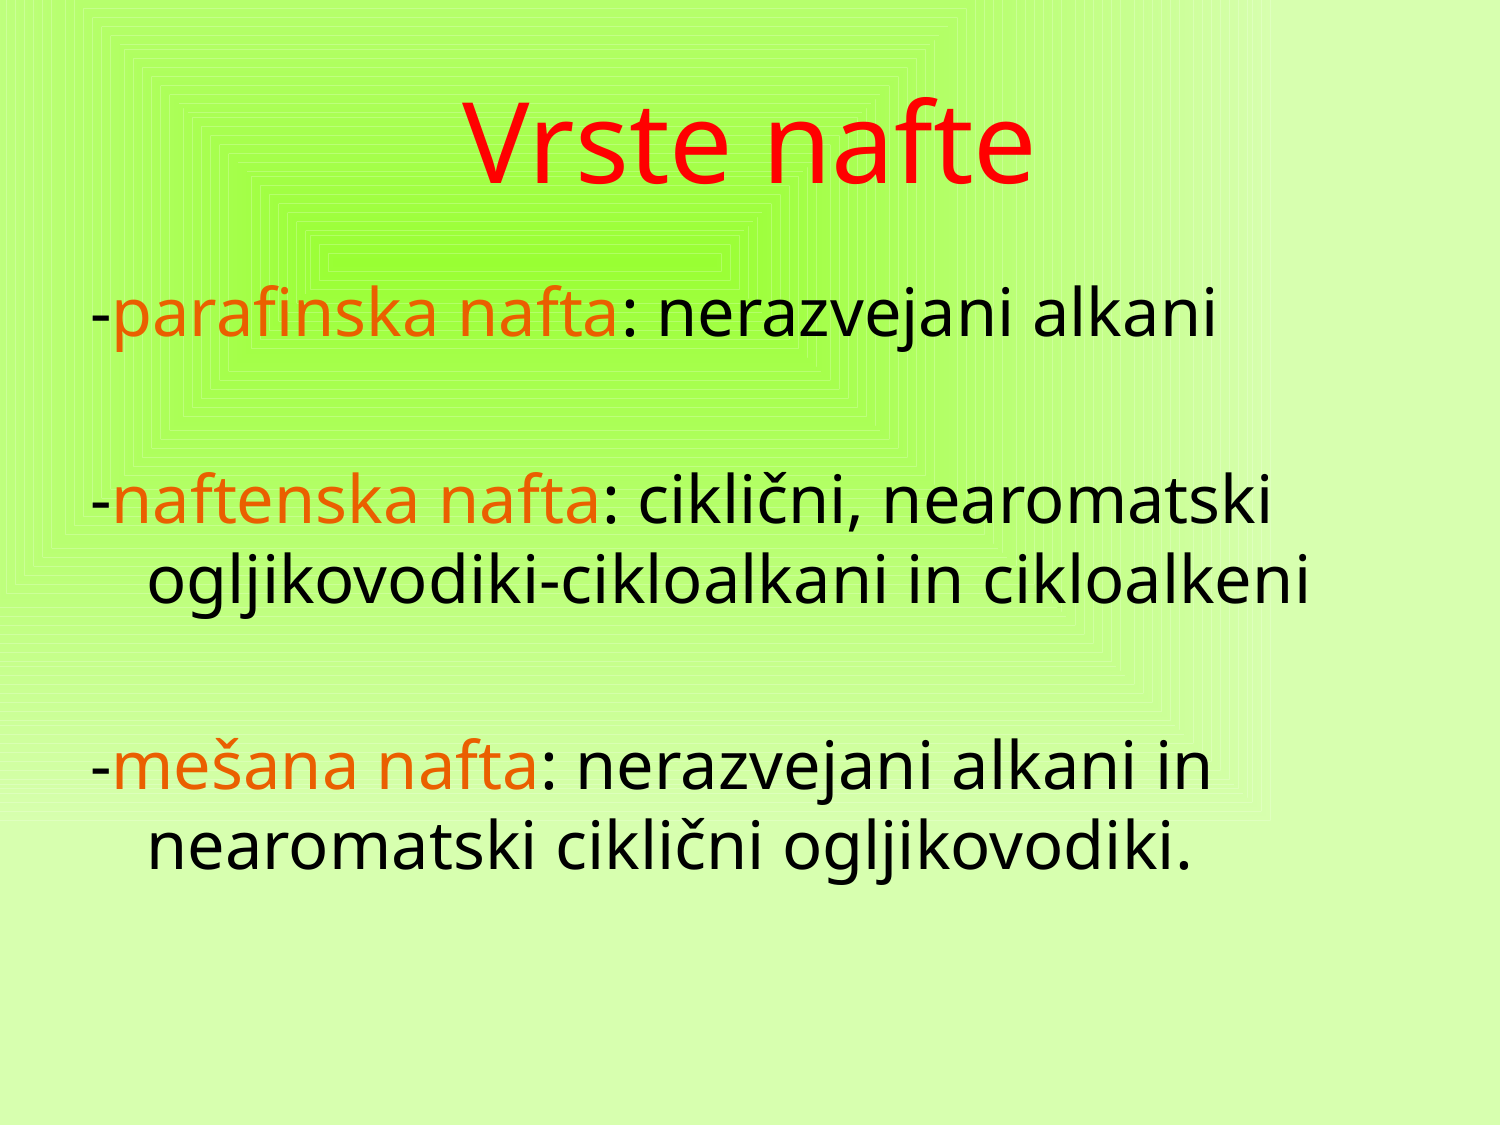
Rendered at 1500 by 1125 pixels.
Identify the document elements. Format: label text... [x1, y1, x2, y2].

title Vrste nafte [75, 45, 1425, 233]
list -parafinska nafta: nerazvejani alkani -naftenska nafta: ciklični, nearomatski ogljikovodiki-cikloalkani in cikloalkeni -mešana nafta: nerazvejani alkani in nearomatski ciklični ogljikovodiki. [75, 262, 1425, 1005]
